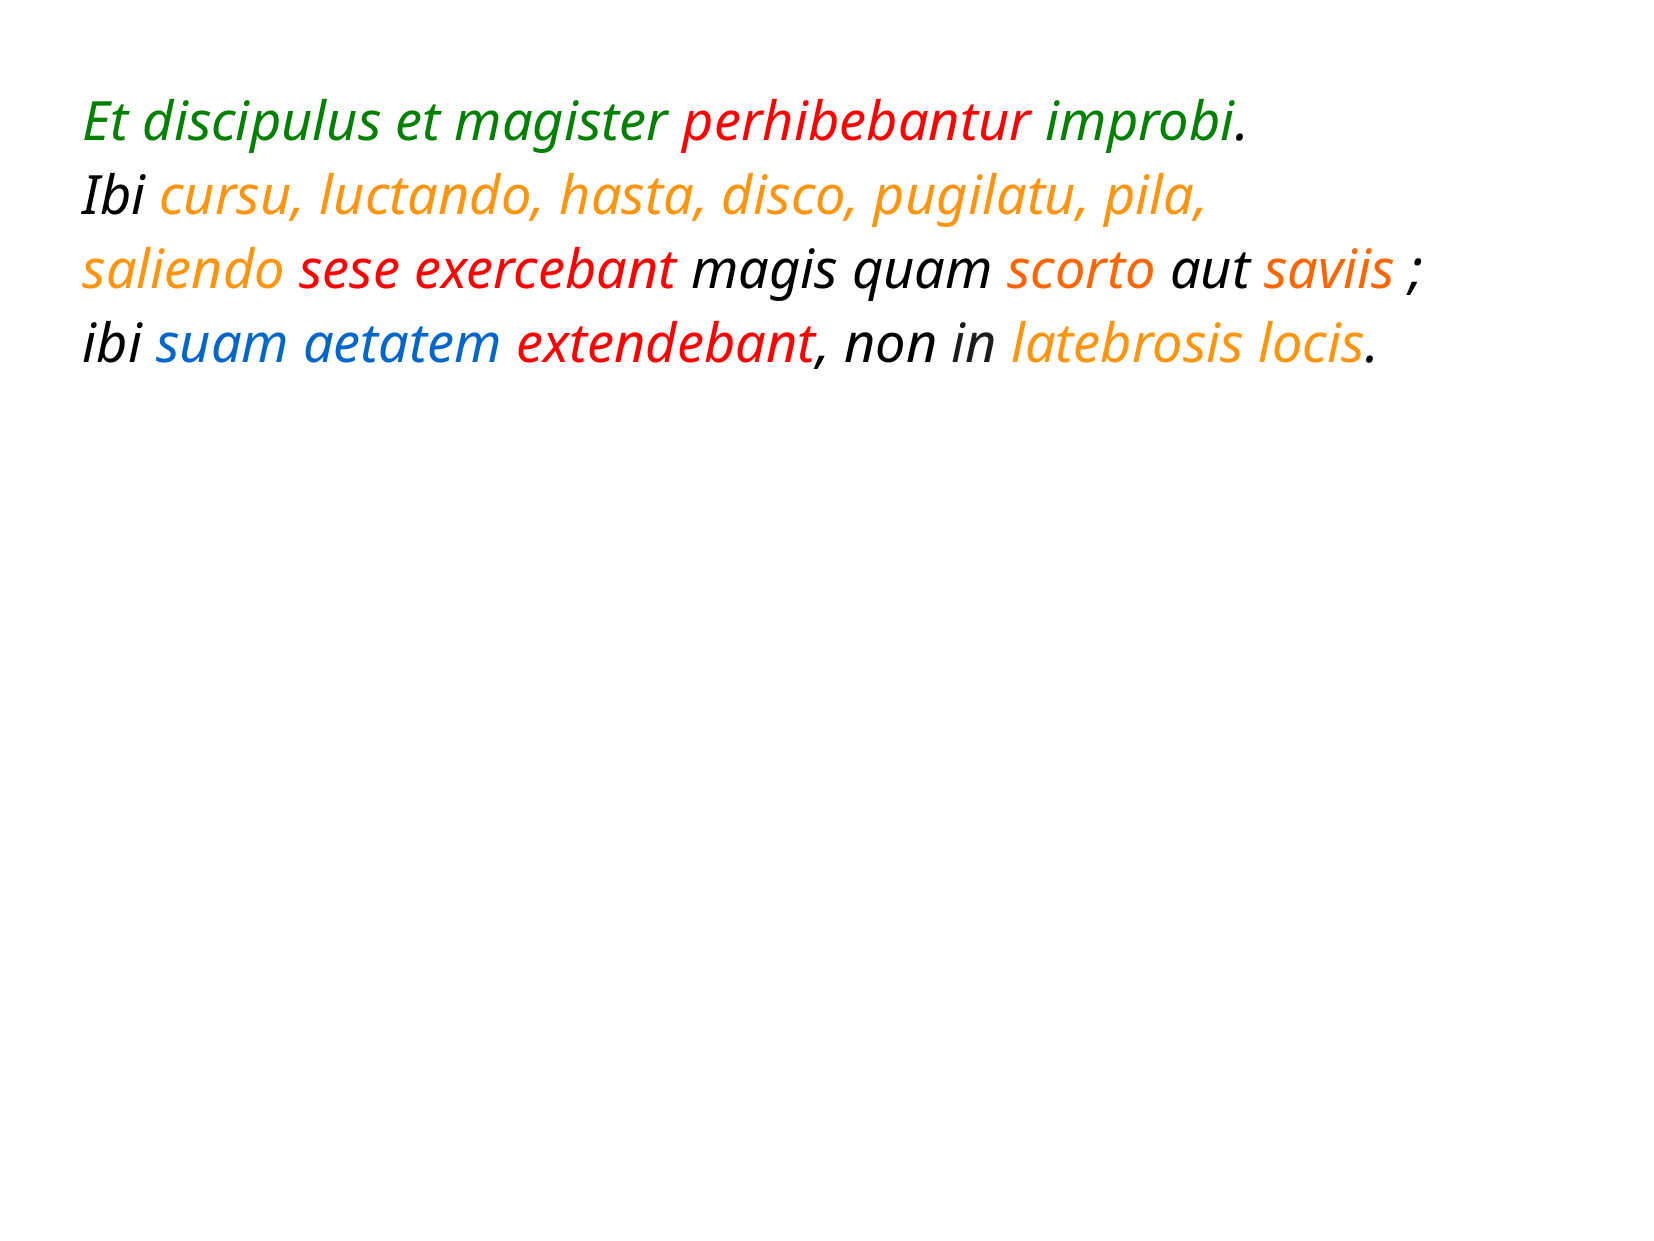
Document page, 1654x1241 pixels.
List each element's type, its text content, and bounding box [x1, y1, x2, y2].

list Et discipulus et magister perhibebantur improbi. Ibi cursu, luctando, hasta, disco, pugilatu, pila, saliendo sese exercebant magis quam scorto aut saviis ; ibi suam aetatem extendebant, non in latebrosis locis. [82, 82, 1571, 1109]
